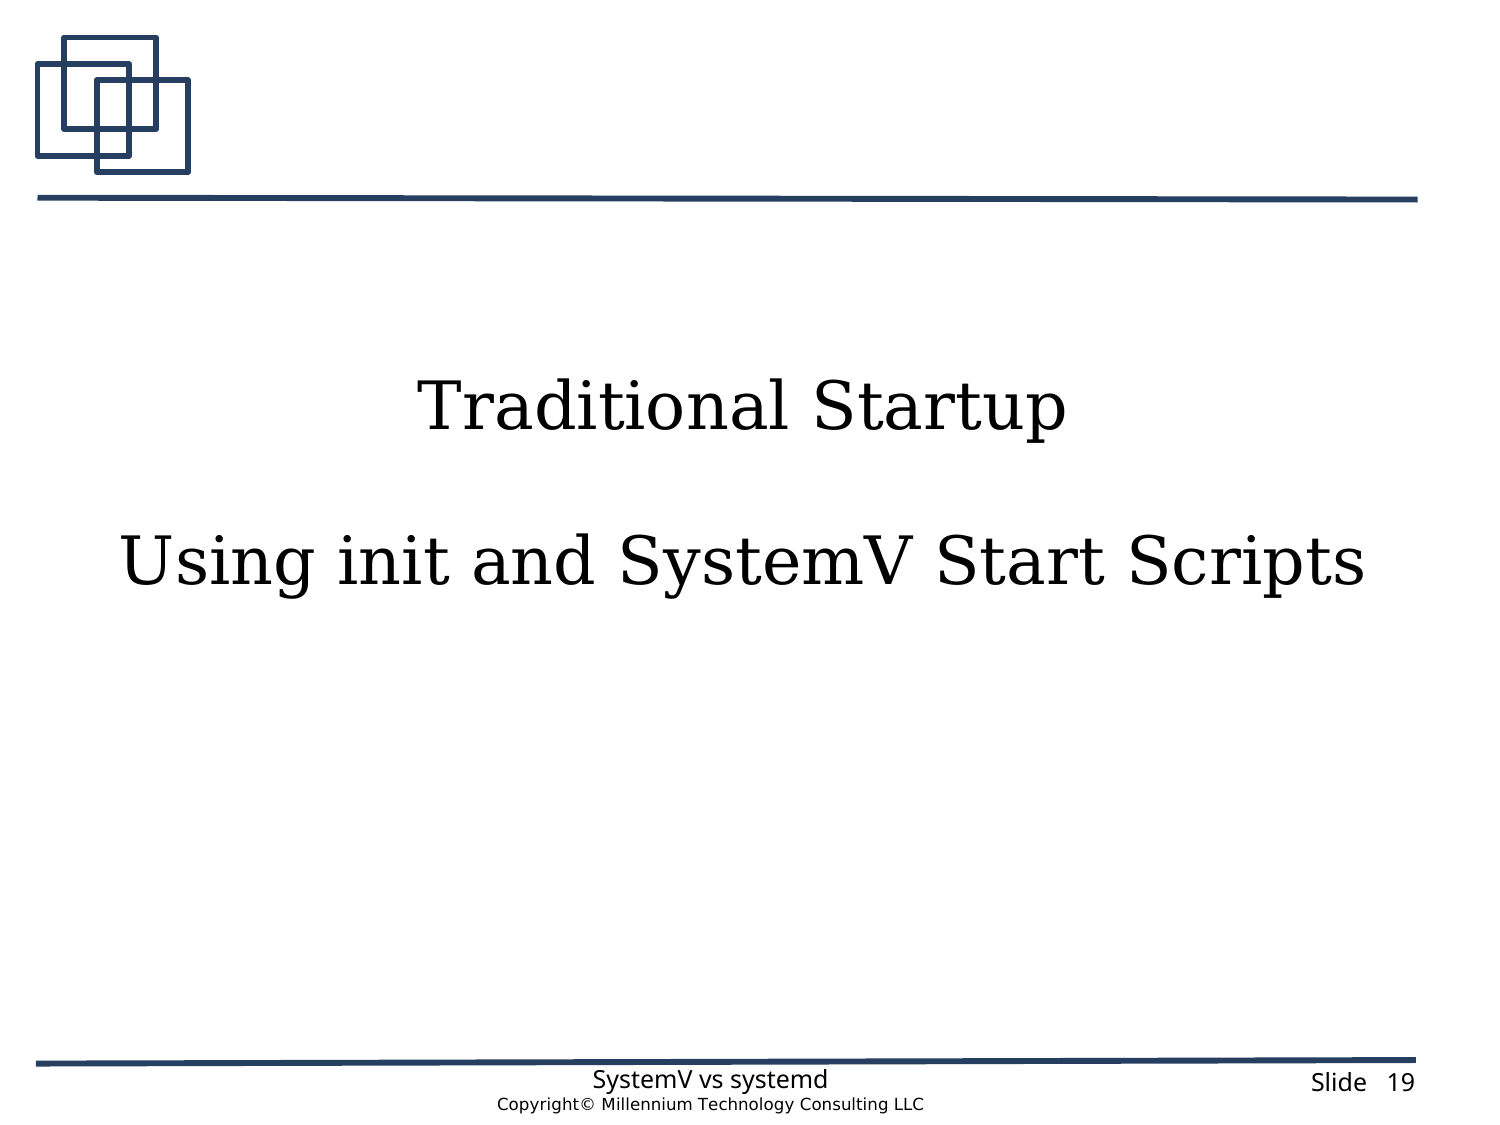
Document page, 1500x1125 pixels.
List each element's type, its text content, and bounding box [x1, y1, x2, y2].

subtitle Traditional Startup Using init and SystemV Start Scripts [37, 0, 1425, 968]
